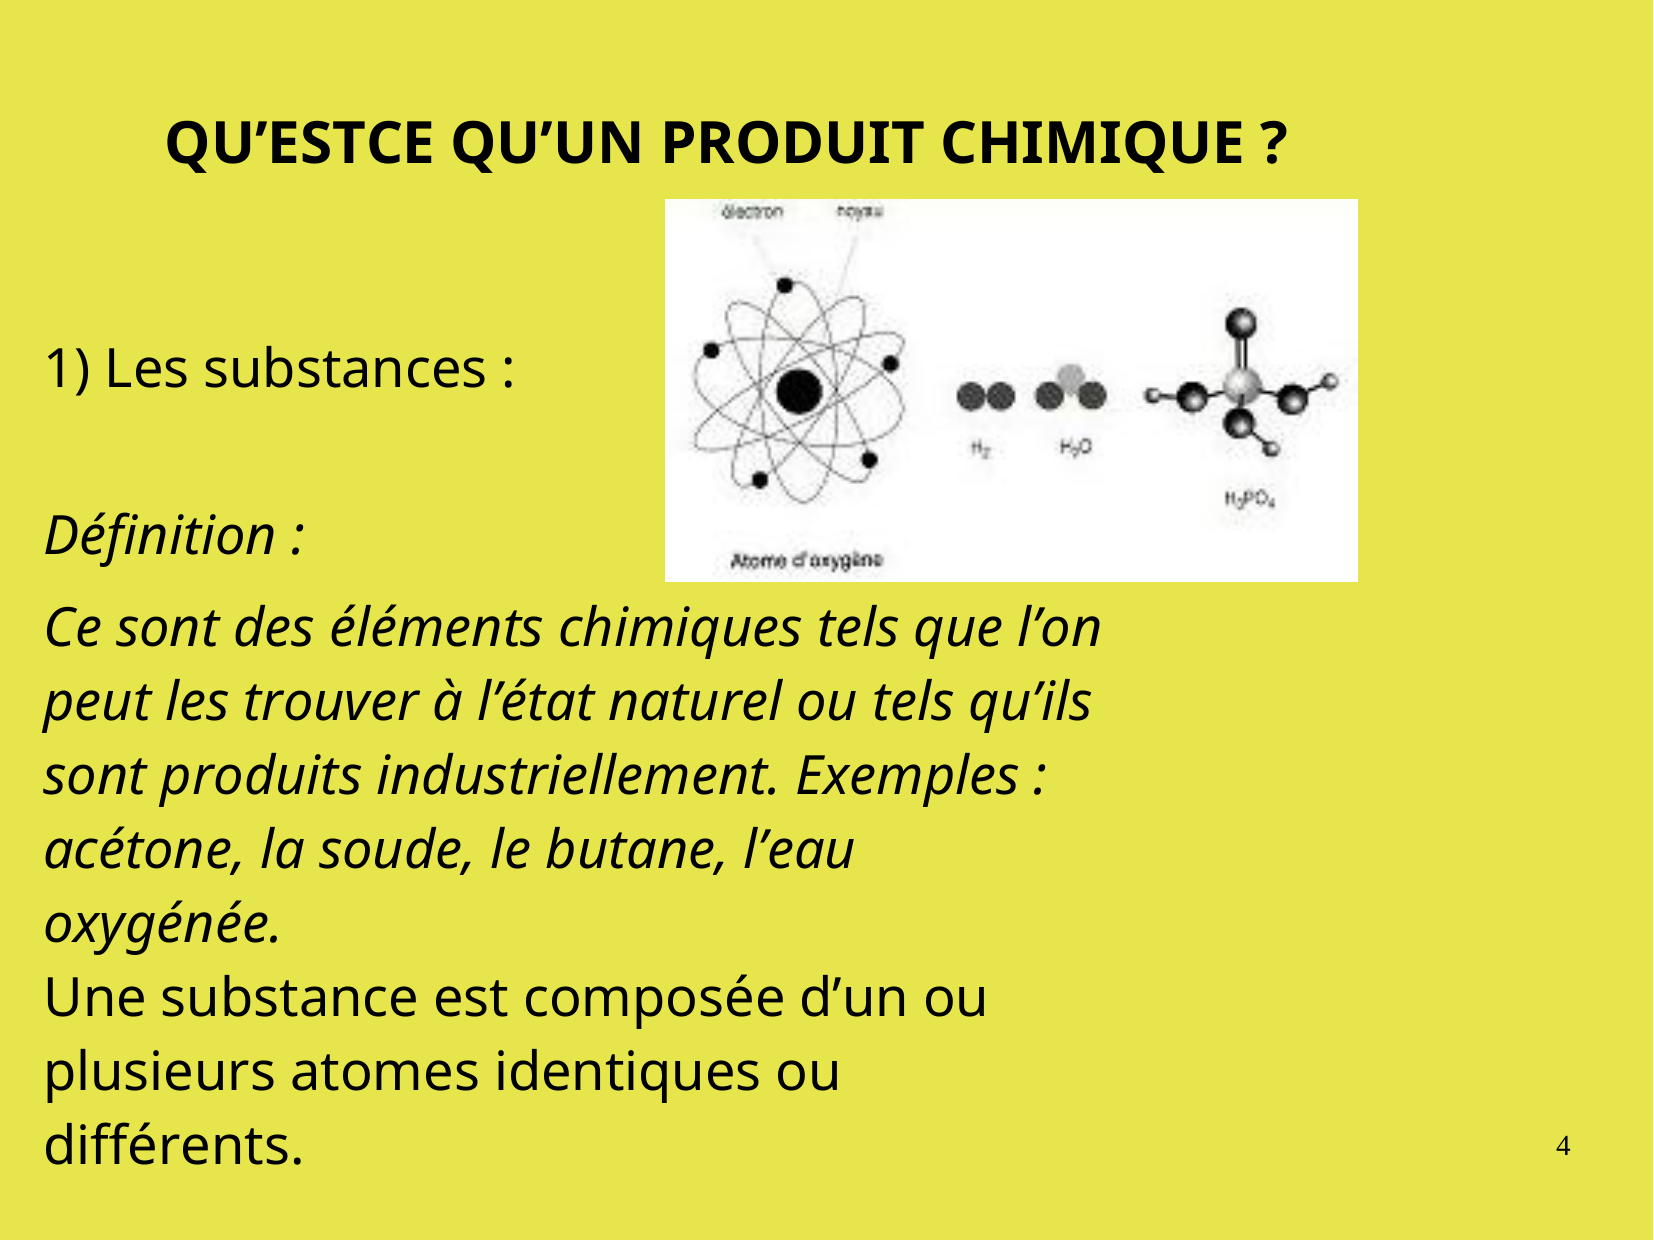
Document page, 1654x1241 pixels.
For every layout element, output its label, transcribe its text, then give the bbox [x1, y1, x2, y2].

picture [665, 199, 1358, 582]
text_box 1) Les substances : Définition : Ce sont des éléments chimiques tels que l’on peut les trouver à l’état naturel ou tels qu’ils sont produits industriellement. Exemples : acétone, la soude, le butane, l’eau oxygénée. Une substance est composée d’un ou plusieurs atomes identiques ou différents. [43, 329, 1107, 1241]
text_box QU’ESTCE QU’UN PRODUIT CHIMIQUE ? [149, 101, 1547, 183]
